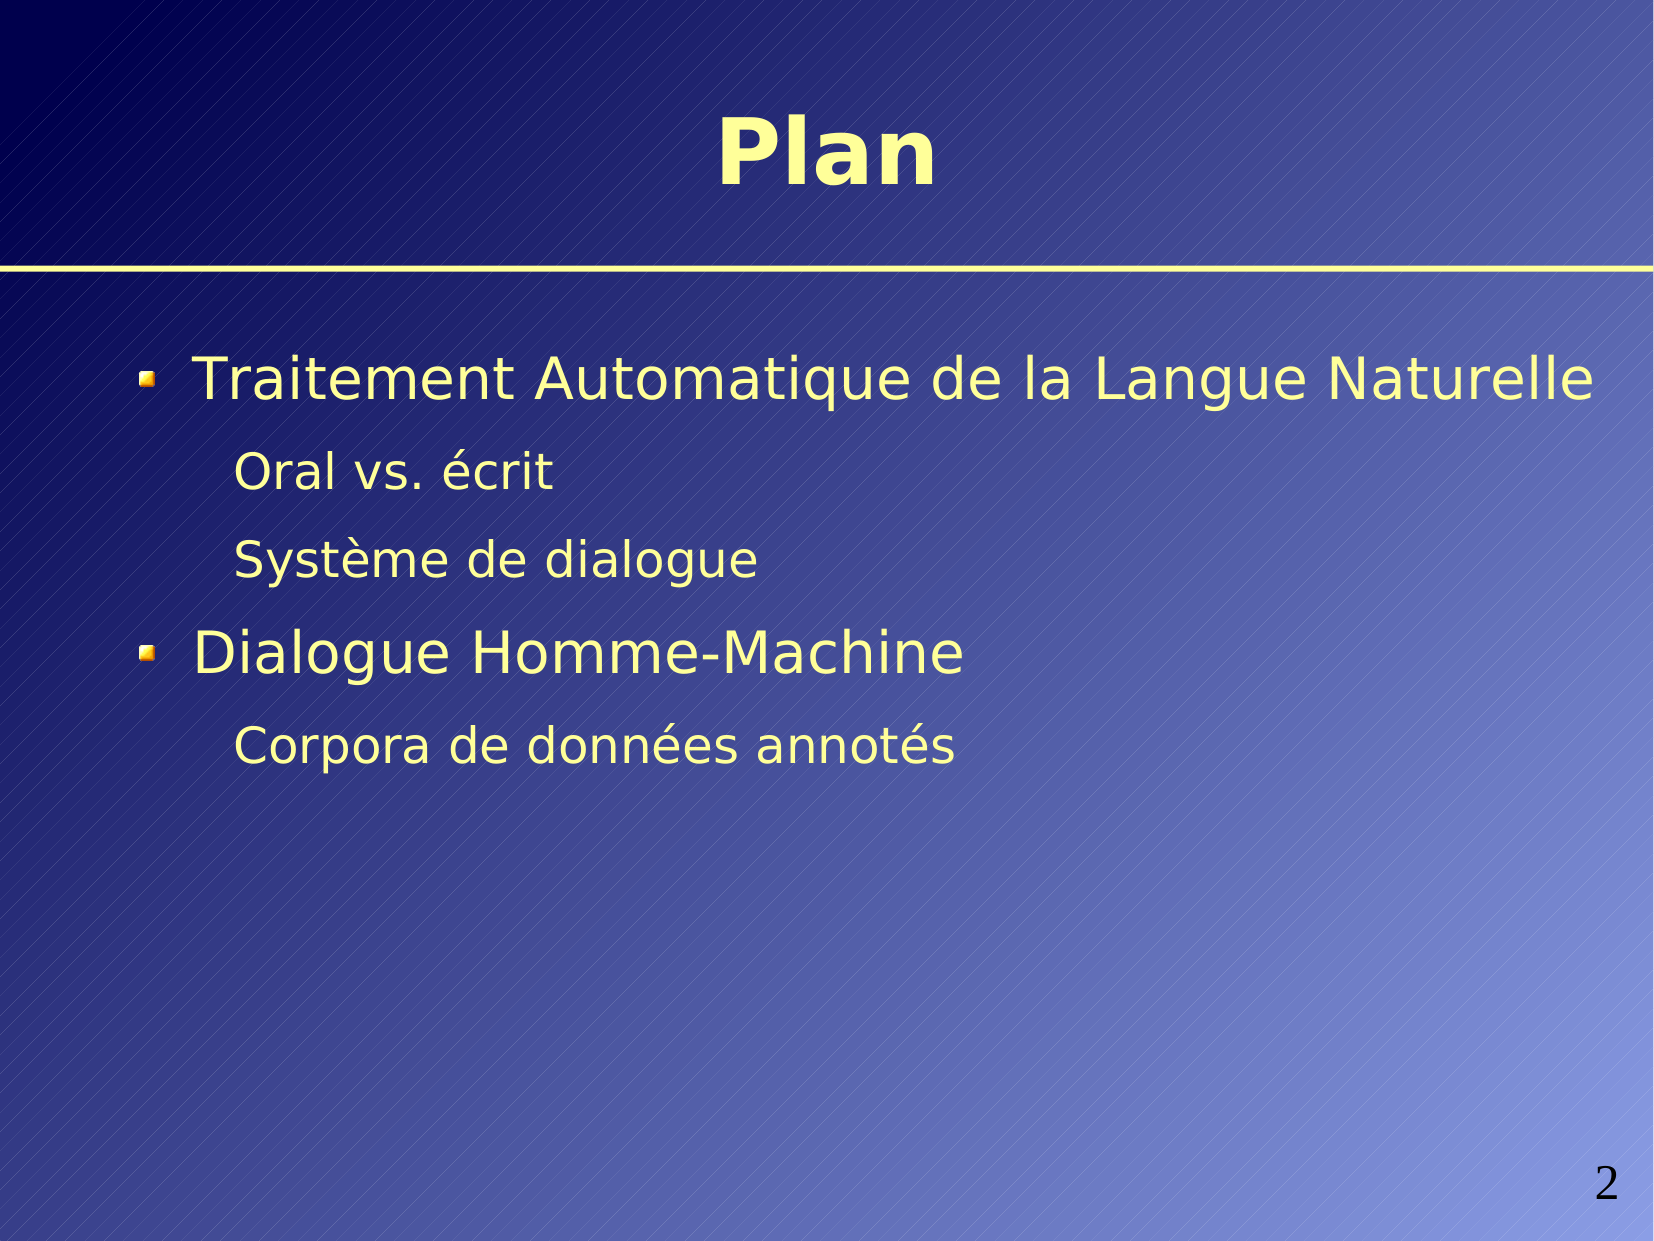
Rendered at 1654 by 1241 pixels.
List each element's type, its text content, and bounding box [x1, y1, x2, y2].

list Traitement Automatique de la Langue Naturelle Oral vs. écrit Système de dialogue Dialogue Homme-Machine Corpora de données annotés [121, 344, 1654, 1127]
text_box 2 [1594, 1154, 1620, 1211]
title Plan [82, 49, 1571, 257]
